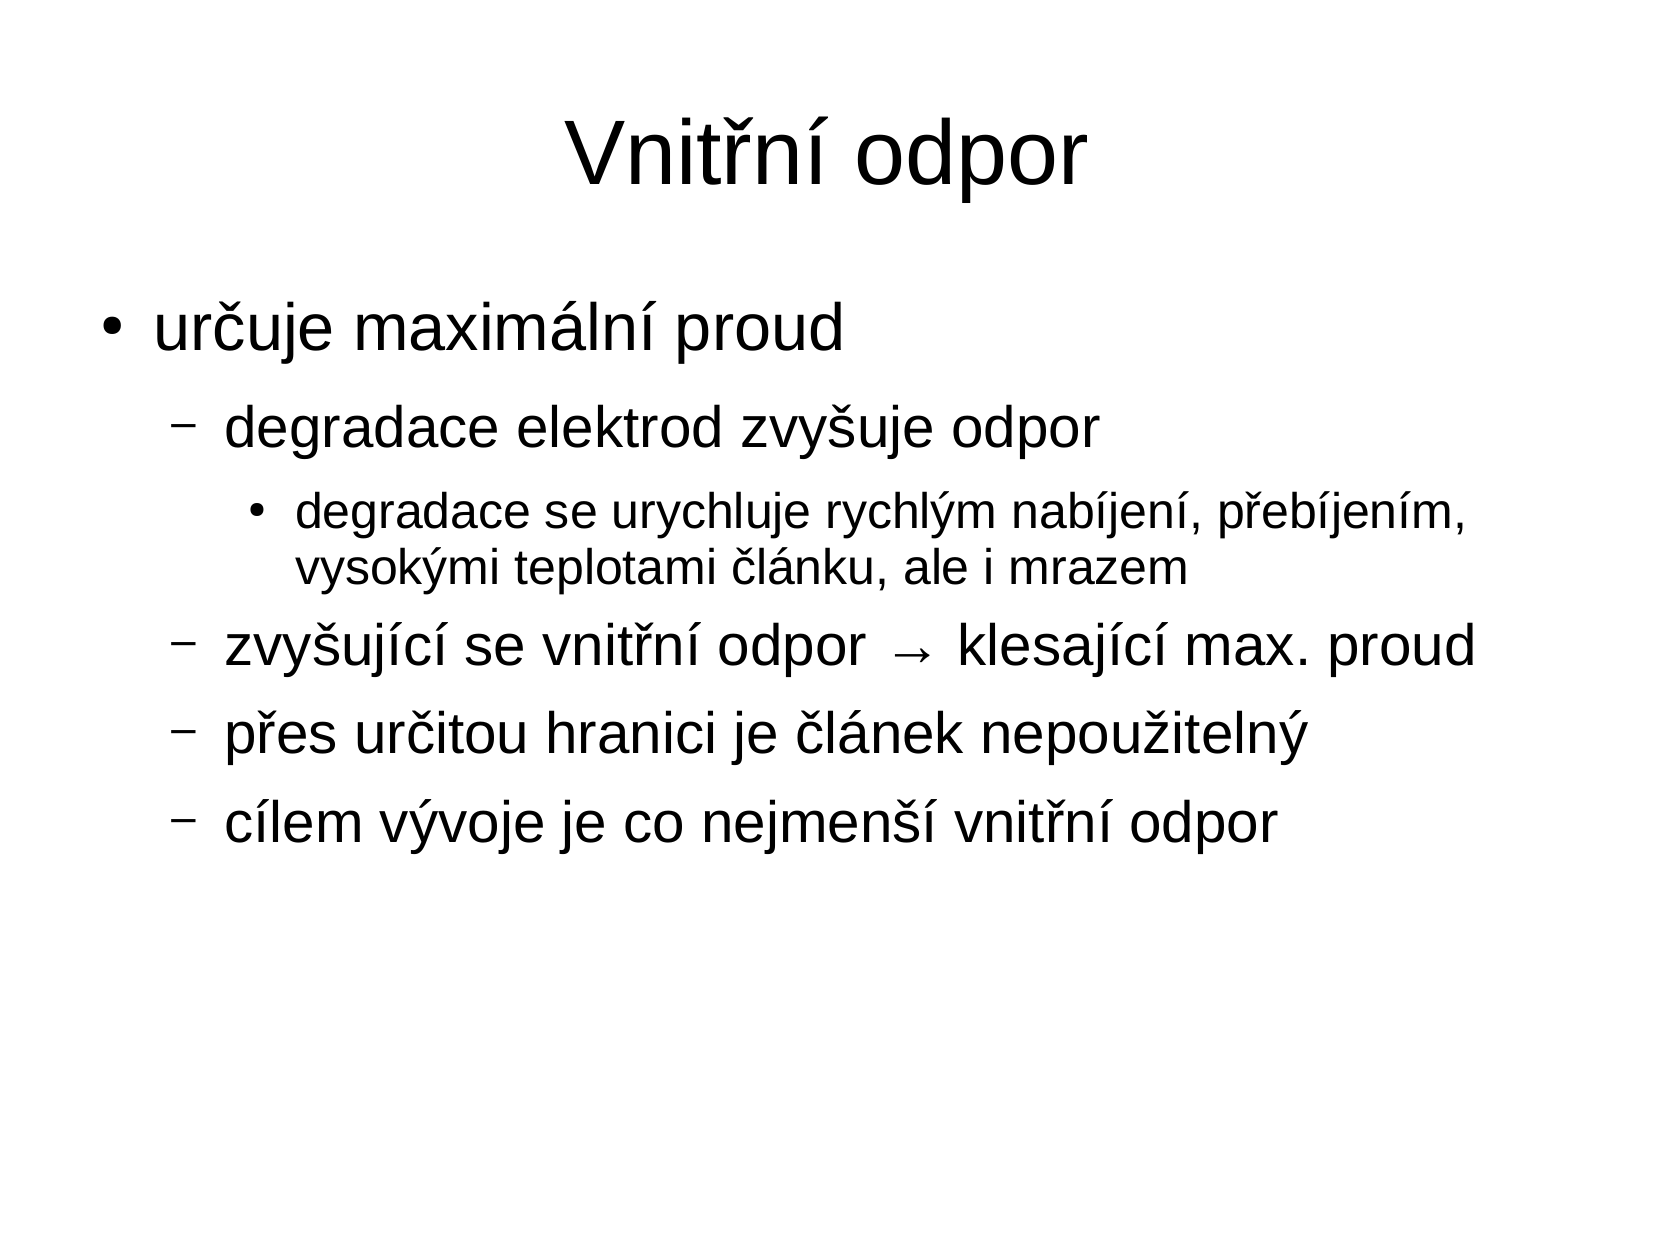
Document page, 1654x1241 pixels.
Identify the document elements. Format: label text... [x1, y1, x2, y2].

title Vnitřní odpor [82, 49, 1571, 257]
list určuje maximální proud degradace elektrod zvyšuje odpor degradace se urychluje rychlým nabíjení, přebíjením, vysokými teplotami článku, ale i mrazem zvyšující se vnitřní odpor → klesající max. proud přes určitou hranici je článek nepoužitelný cílem vývoje je co nejmenší vnitřní odpor [82, 290, 1538, 1010]
